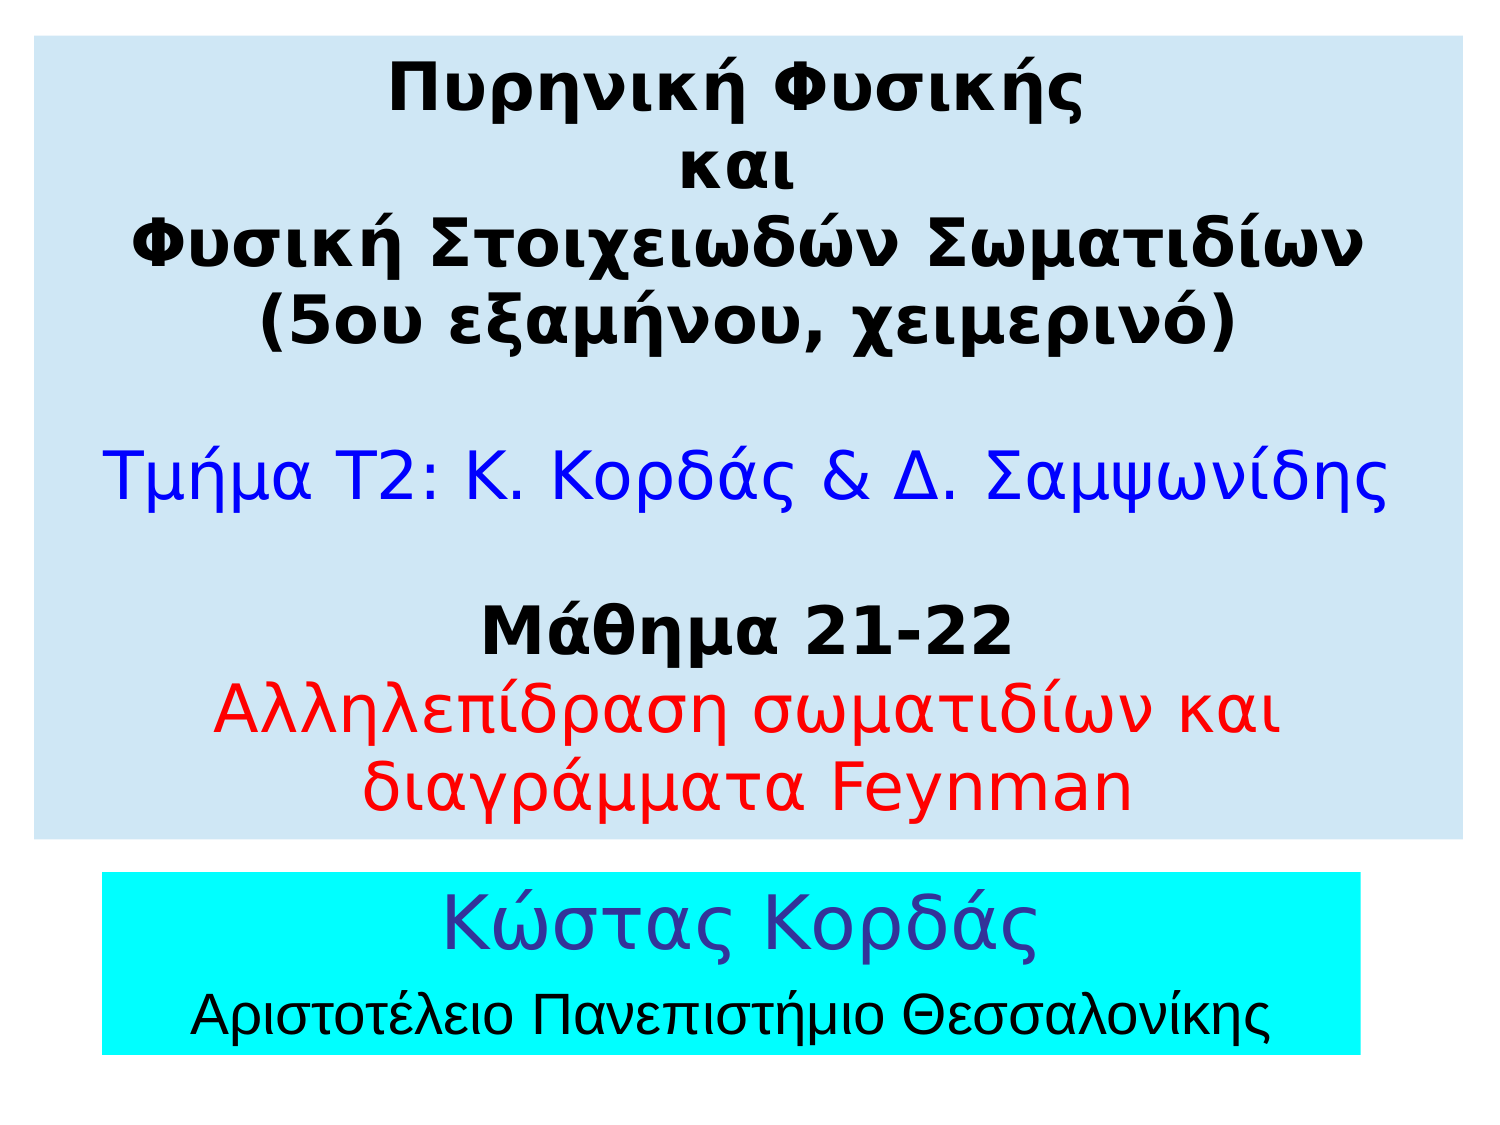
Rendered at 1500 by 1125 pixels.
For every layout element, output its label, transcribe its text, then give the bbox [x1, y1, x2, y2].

title Πυρηνική Φυσικής και Φυσική Στοιχειωδών Σωματιδίων (5ου εξαμήνου, χειμερινό) Τμήμα T2: Κ. Κορδάς & Δ. Σαμψωνίδης Μάθημα 21-22 Αλληλεπίδραση σωματιδίων και διαγράμματα Feynman [34, 35, 1463, 840]
text_box Κώστας Κορδάς Αριστοτέλειο Πανεπιστήμιο Θεσσαλονίκης [102, 872, 1361, 1055]
